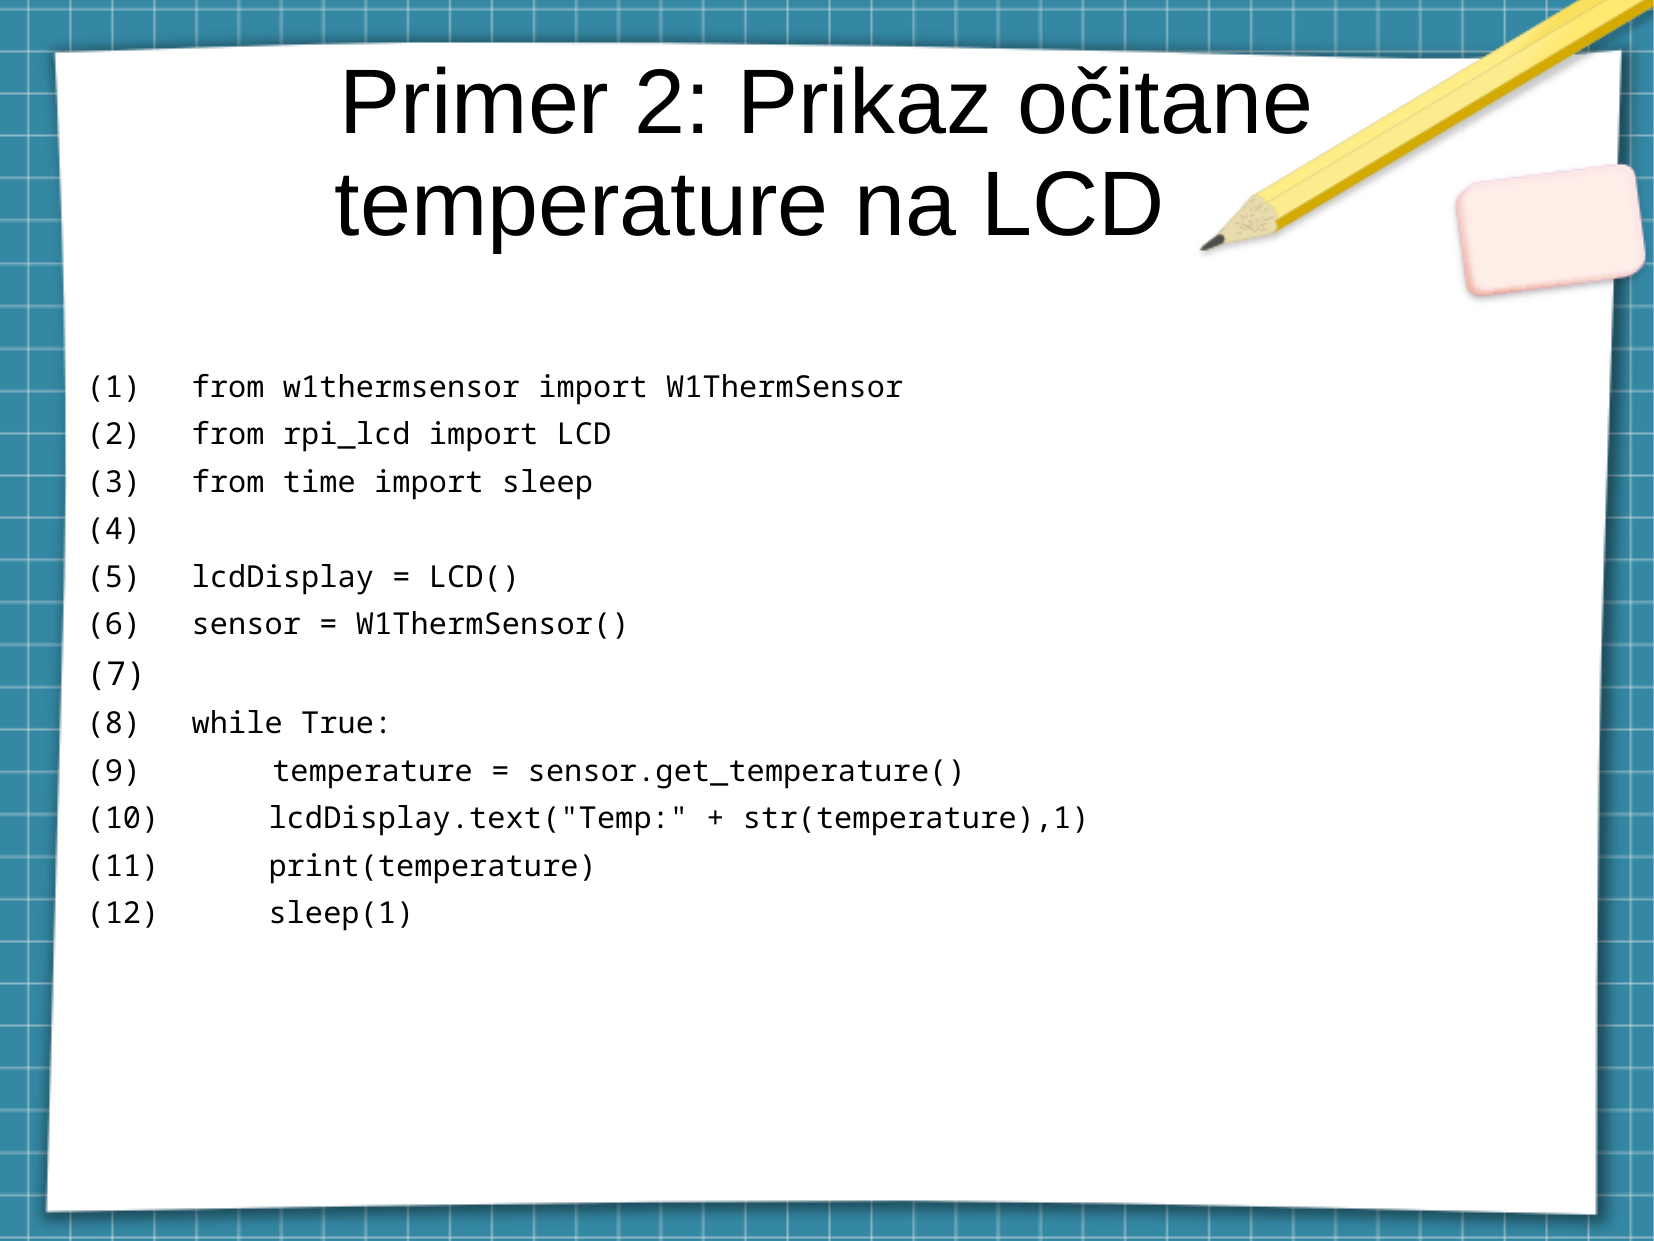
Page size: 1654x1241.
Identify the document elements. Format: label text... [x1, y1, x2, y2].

title Primer 2: Prikaz očitane temperature na LCD [82, 49, 1571, 257]
picture [0, 0, 1654, 1241]
list from w1thermsensor import W1ThermSensor from rpi_lcd import LCD from time import sleep lcdDisplay = LCD() sensor = W1ThermSensor() while True: temperature = sensor.get_temperature() lcdDisplay.text("Temp:" + str(temperature),1) print(temperature) sleep(1) [82, 365, 1571, 946]
